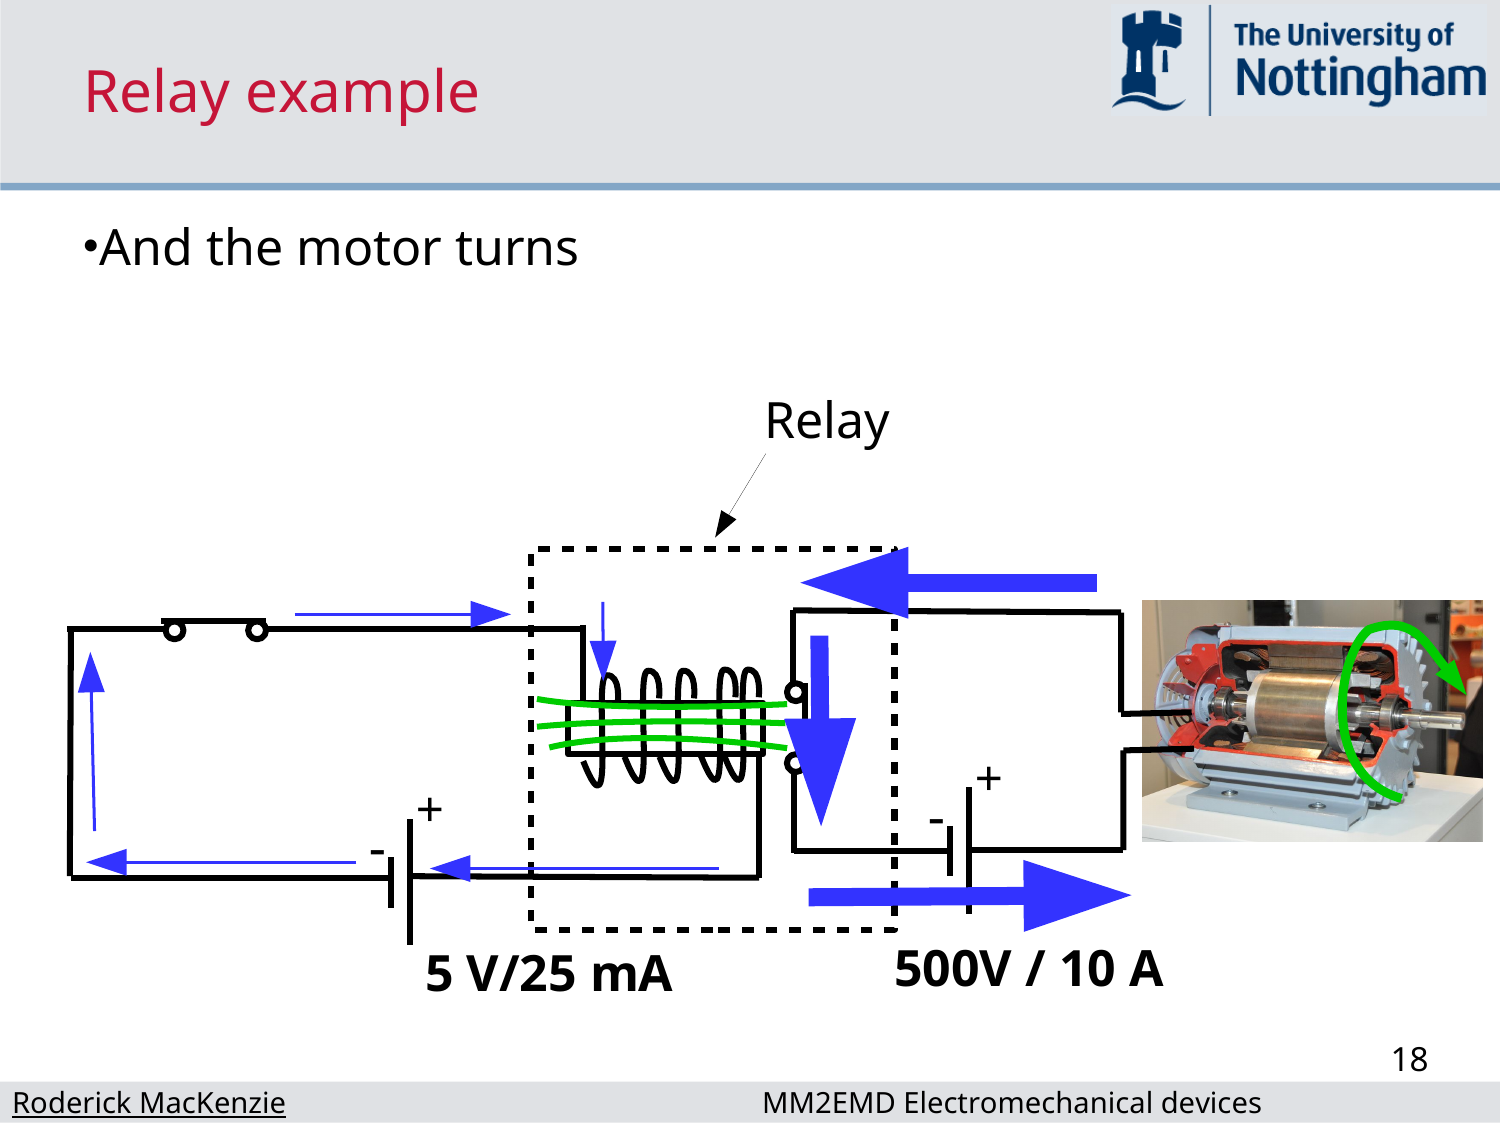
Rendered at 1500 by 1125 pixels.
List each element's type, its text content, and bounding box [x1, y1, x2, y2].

text_box - [913, 775, 960, 851]
text_box 500V / 10 A [879, 929, 1232, 1005]
text_box + [959, 737, 1019, 813]
text_box And the motor turns [67, 207, 1153, 502]
picture [1111, 4, 1487, 116]
text_box Relay [732, 381, 1071, 637]
text_box <number> [1375, 1030, 1500, 1101]
text_box - [354, 807, 401, 883]
picture [1142, 600, 1483, 842]
text_box 5 V/25 mA [410, 933, 728, 1009]
text_box + [400, 769, 459, 845]
title Relay example [69, 37, 1307, 143]
